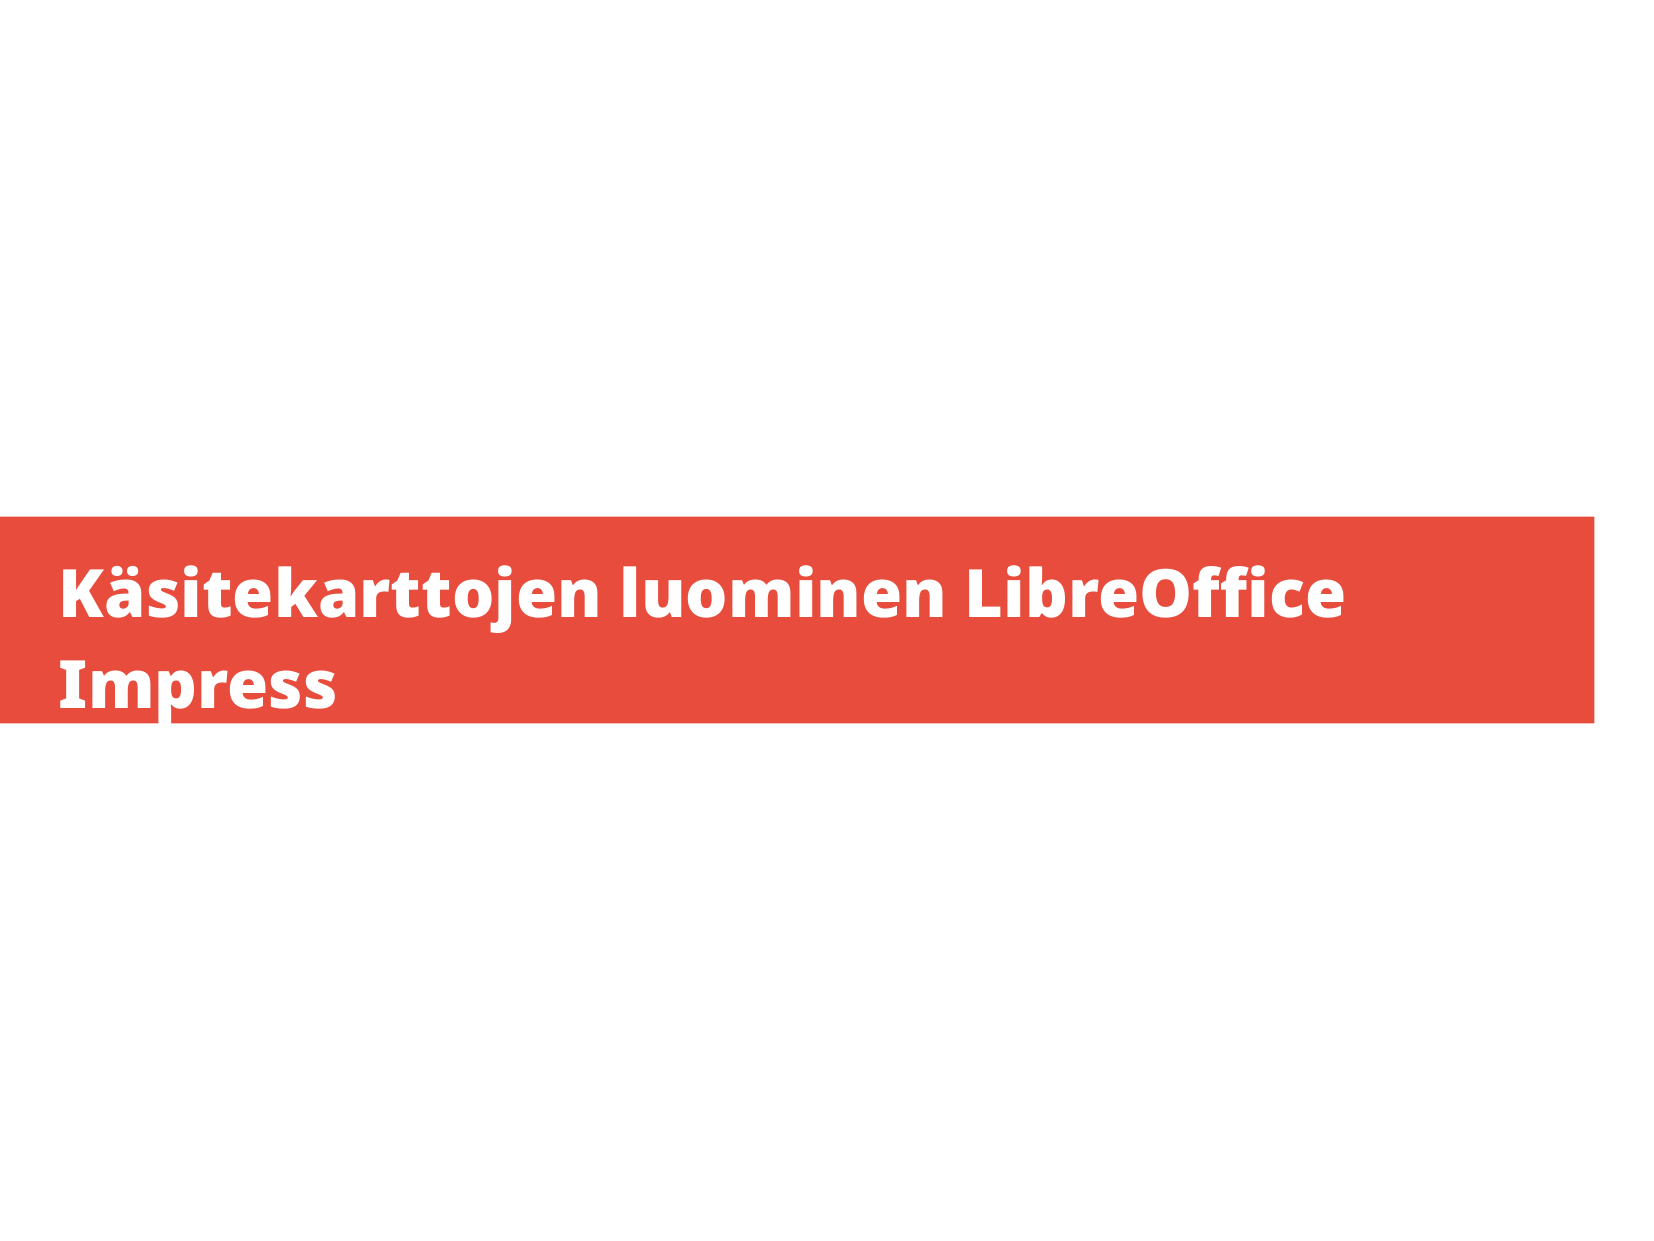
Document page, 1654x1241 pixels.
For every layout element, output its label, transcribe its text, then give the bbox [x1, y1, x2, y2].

title Käsitekarttojen luominen LibreOffice Impress [59, 546, 1595, 694]
